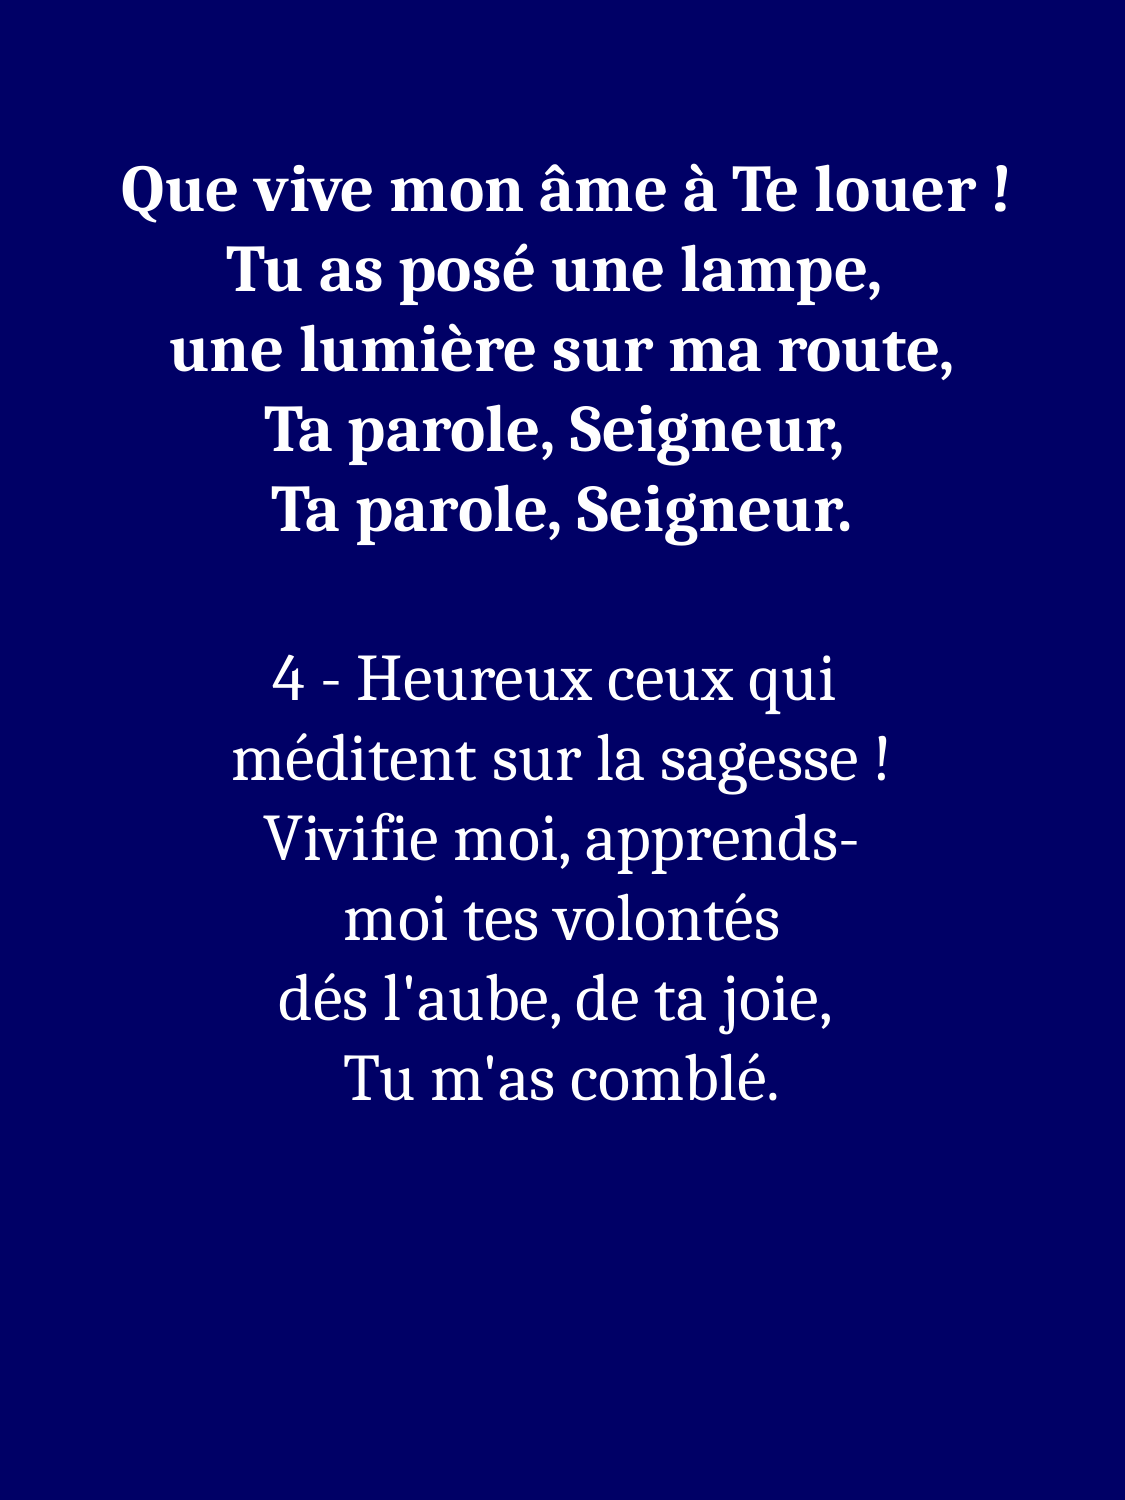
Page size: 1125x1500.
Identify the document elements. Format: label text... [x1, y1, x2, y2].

text_box Que vive mon âme à Te louer ! Tu as posé une lampe, une lumière sur ma route, Ta parole, Seigneur, Ta parole, Seigneur. 4 - Heureux ceux qui méditent sur la sagesse ! Vivifie moi, apprends- moi tes volontés dés l'aube, de ta joie, Tu m'as comblé. [0, 76, 1125, 1476]
